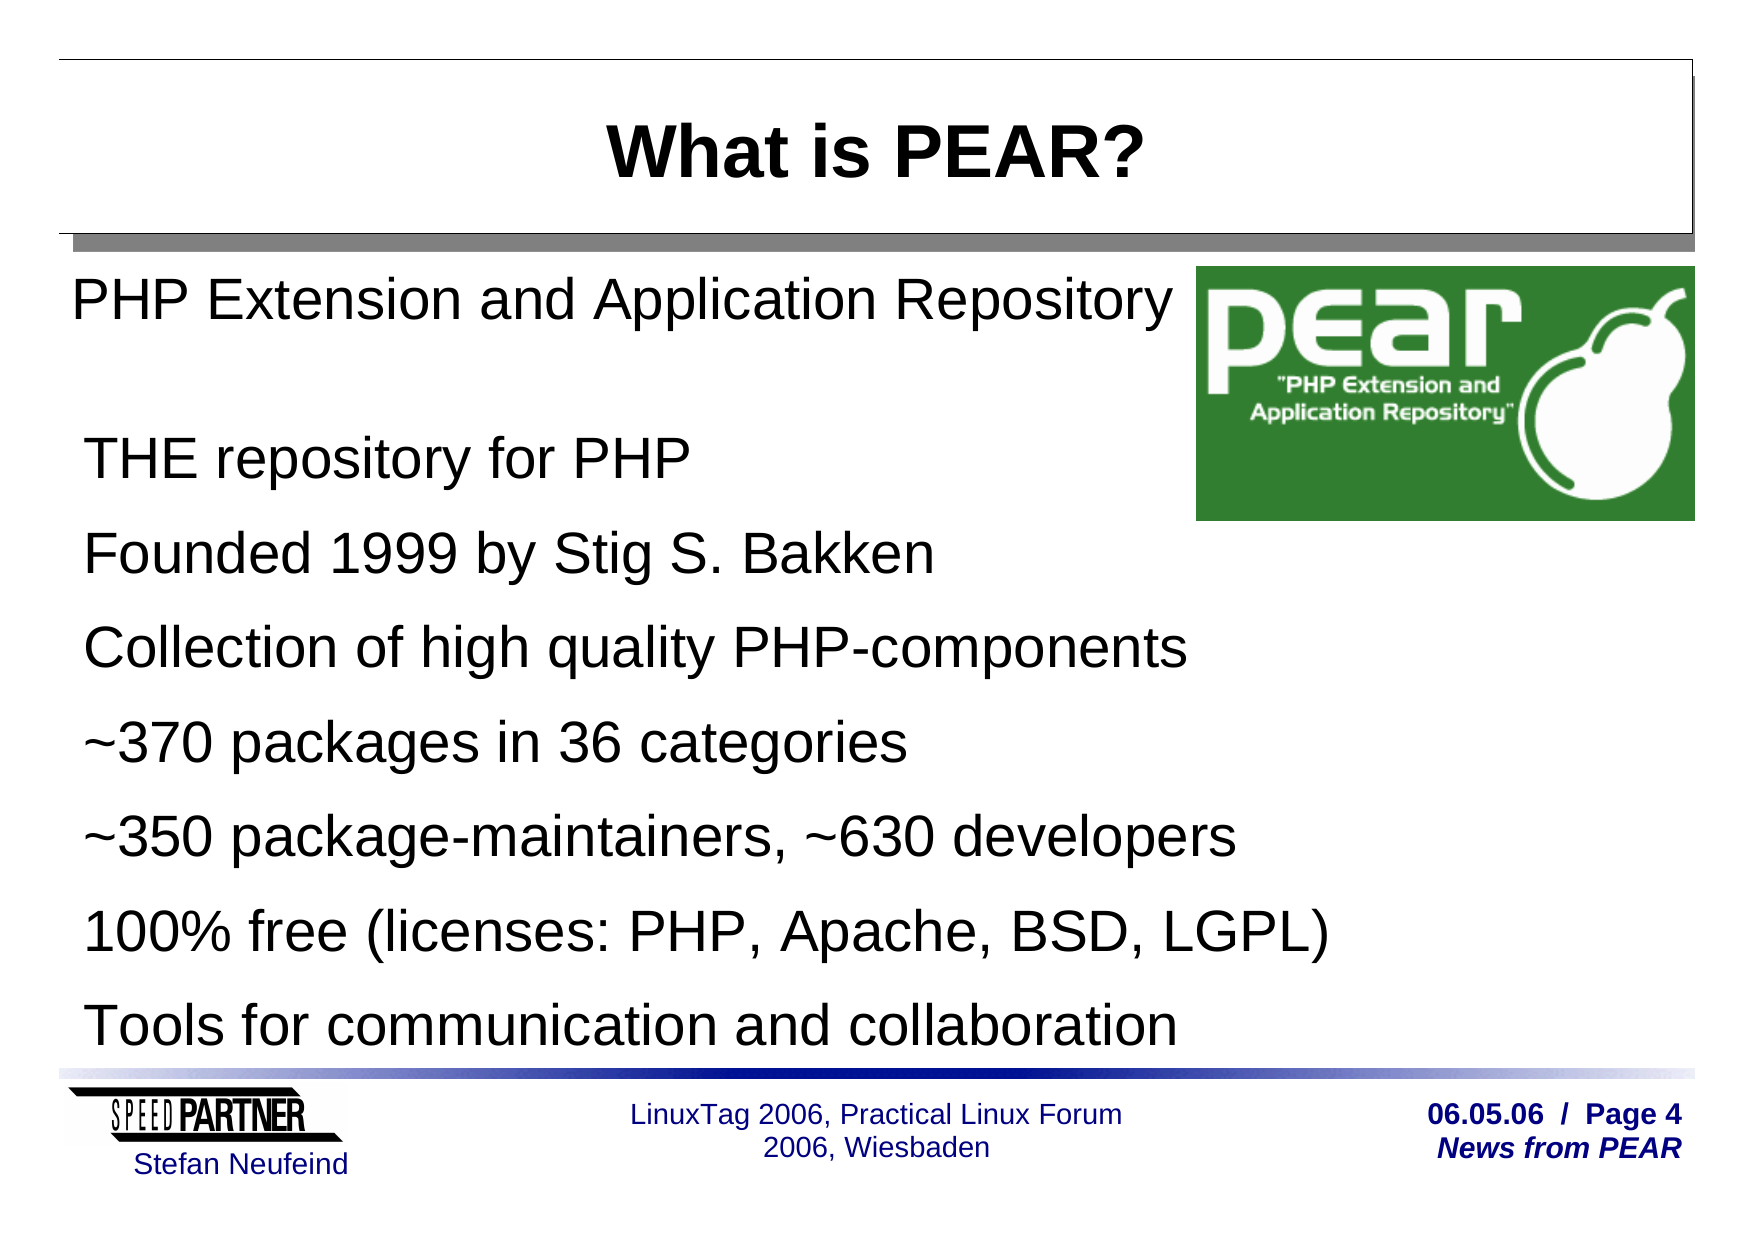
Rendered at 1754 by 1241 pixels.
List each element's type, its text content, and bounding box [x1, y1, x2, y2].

picture [1196, 266, 1695, 521]
list PHP Extension and Application Repository THE repository for PHP Founded 1999 by Stig S. Bakken Collection of high quality PHP-components ~370 packages in 36 categories ~350 package-maintainers, ~630 developers 100% free (licenses: PHP, Apache, BSD, LGPL) Tools for communication and collaboration [71, 266, 1695, 1067]
title What is PEAR? [59, 59, 1695, 244]
picture [59, 1068, 1695, 1079]
picture [64, 1082, 348, 1146]
